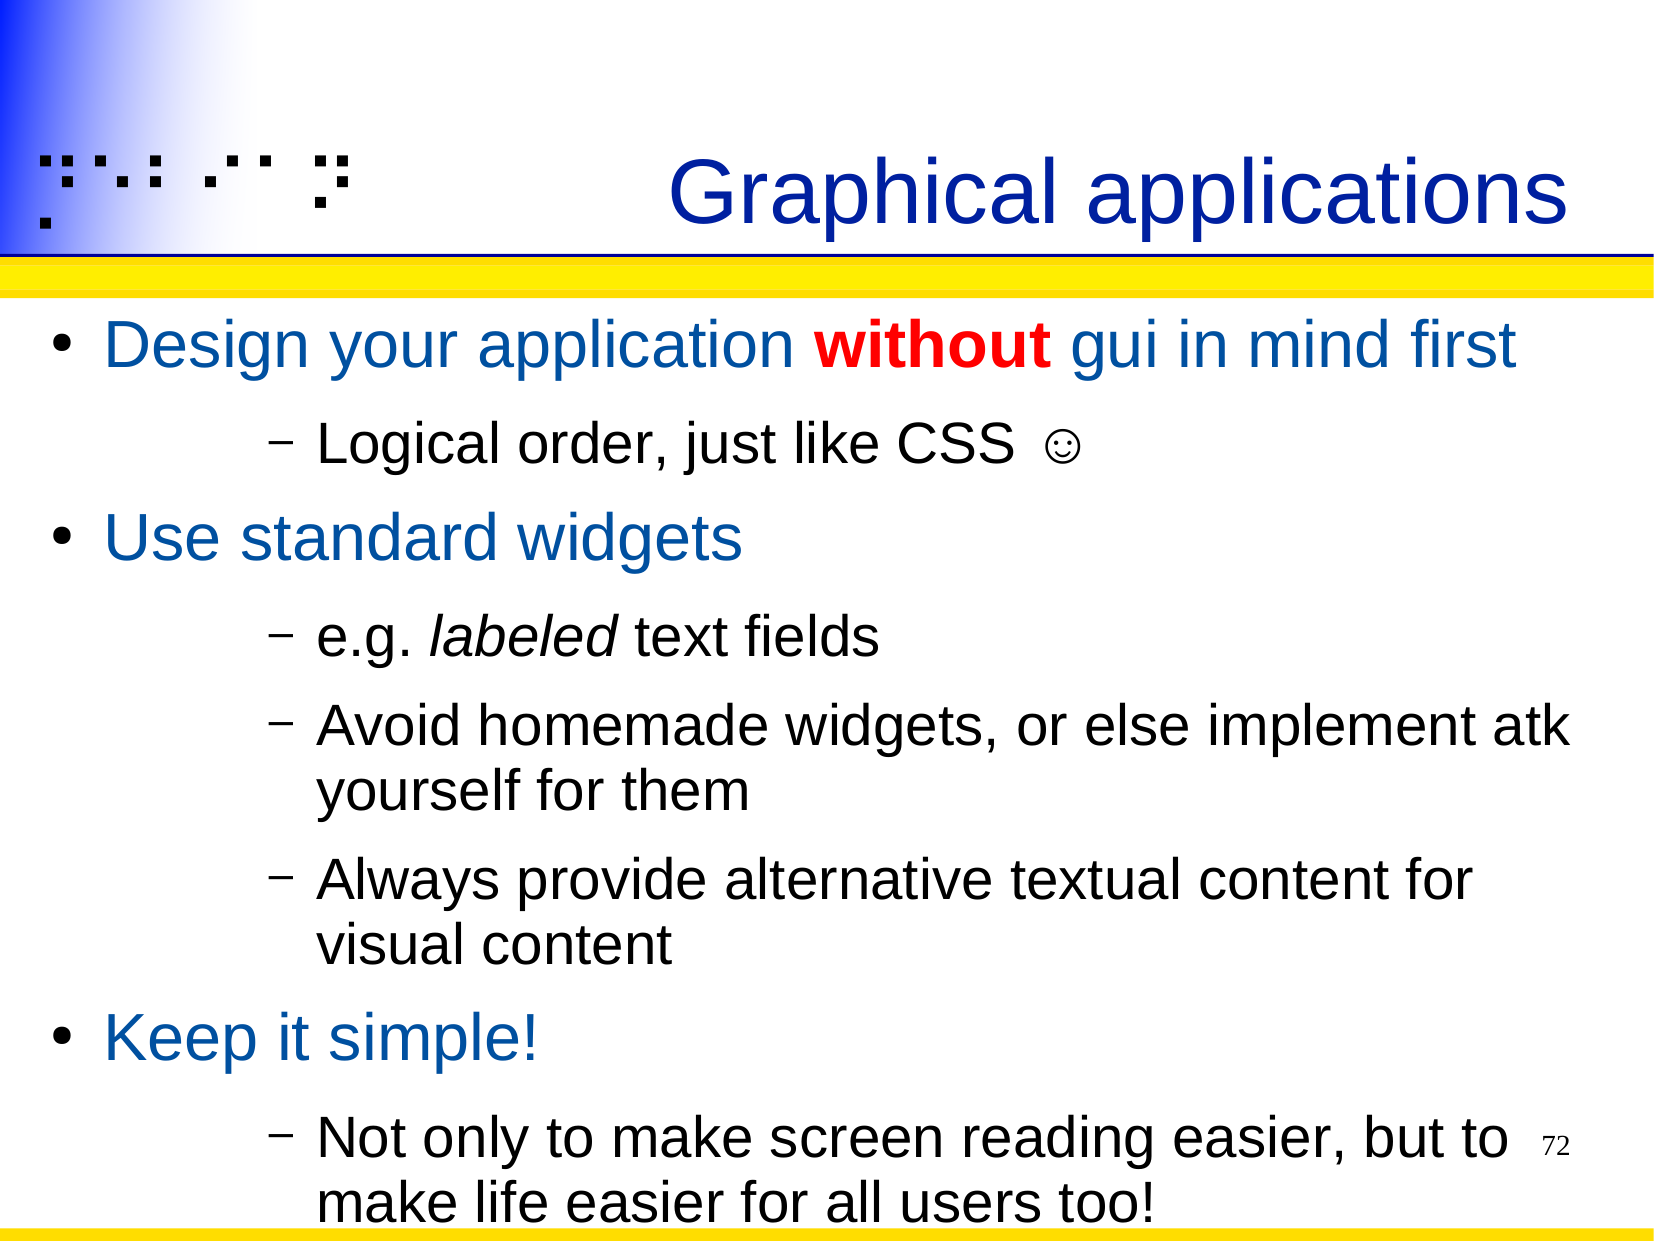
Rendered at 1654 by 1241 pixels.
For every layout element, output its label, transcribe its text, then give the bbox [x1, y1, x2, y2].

list Design your application without gui in mind first Logical order, just like CSS ☺ Use standard widgets e.g. labeled text fields Avoid homemade widgets, or else implement atk yourself for them Always provide alternative textual content for visual content Keep it simple! Not only to make screen reading easier, but to make life easier for all users too! [32, 307, 1622, 1235]
title Graphical applications [372, 134, 1571, 250]
